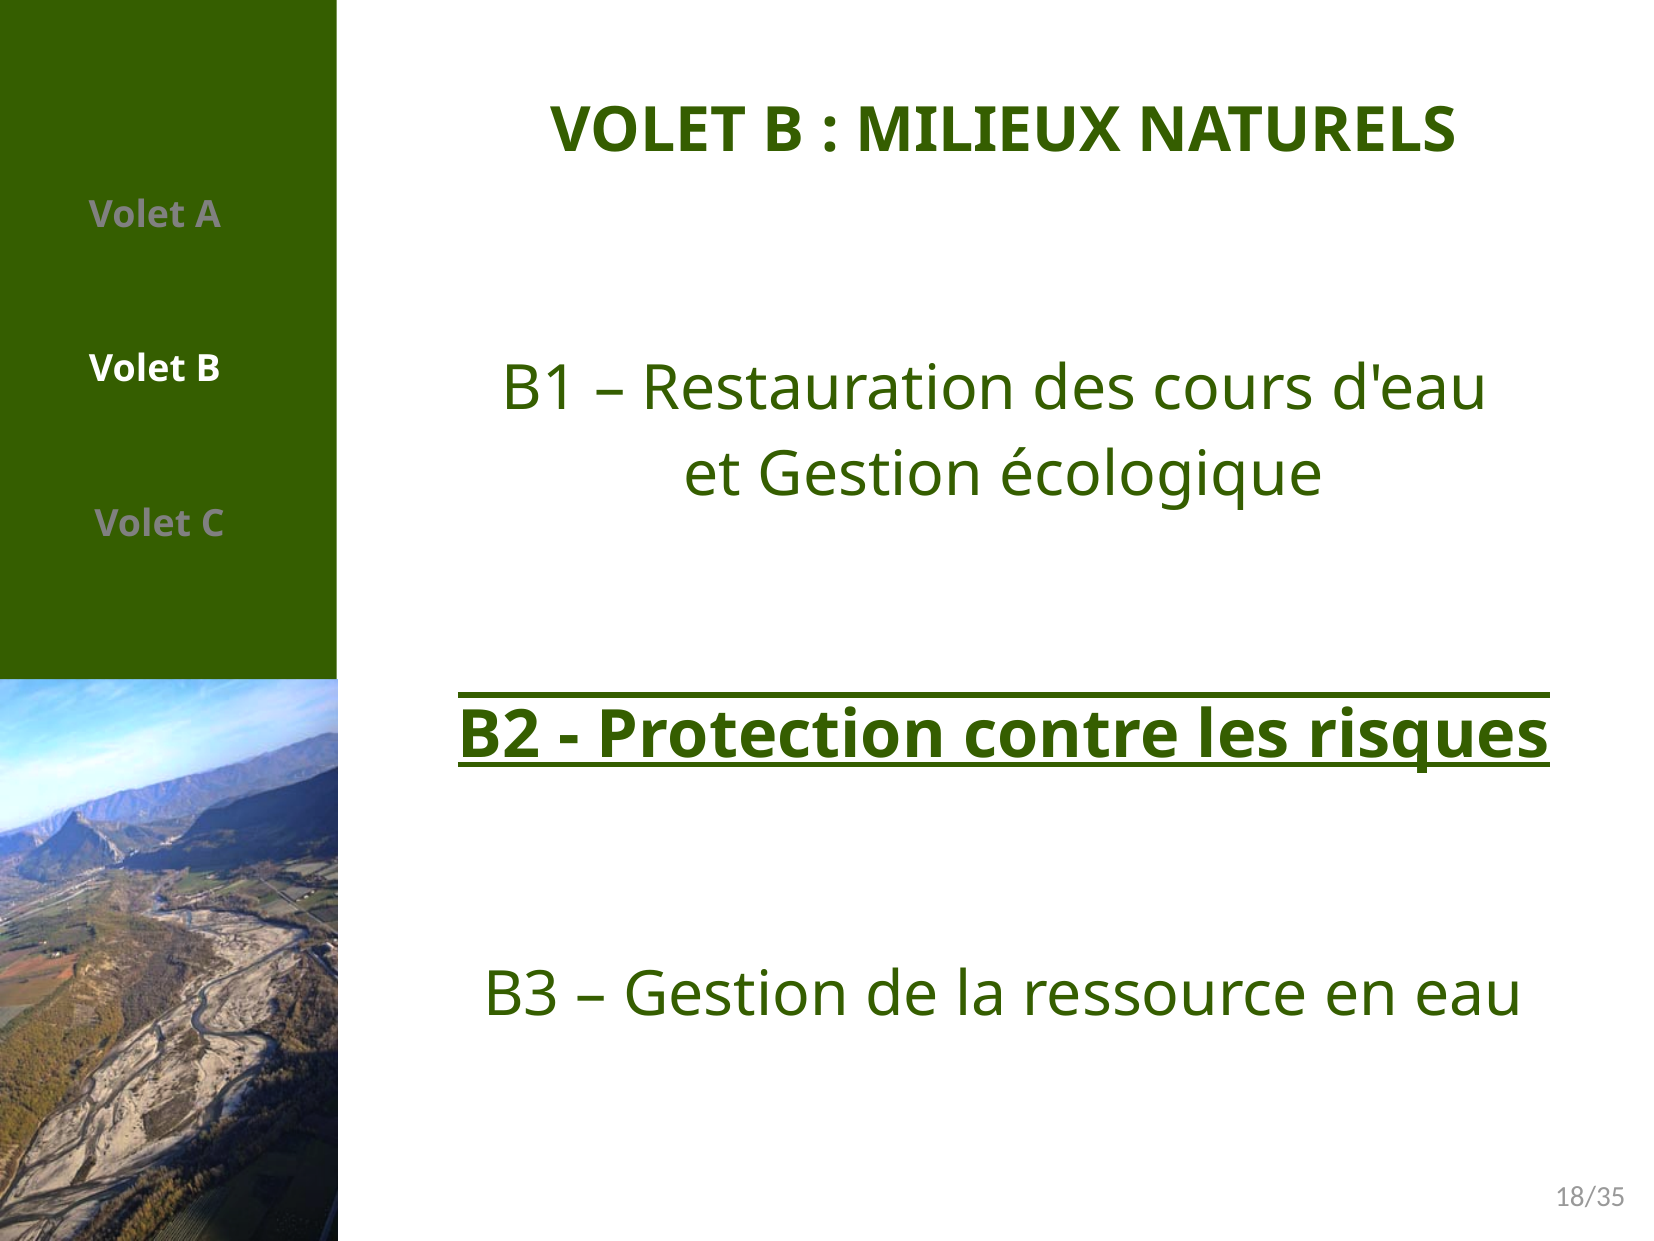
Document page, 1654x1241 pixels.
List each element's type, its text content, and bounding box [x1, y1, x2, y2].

text_box [0, 0, 337, 680]
picture [0, 679, 338, 1241]
text_box Volet A Volet B Volet C [59, 128, 251, 508]
text_box VOLET B : MILIEUX NATURELS B1 – Restauration des cours d'eau et Gestion écologique B2 - Protection contre les risques B3 – Gestion de la ressource en eau [354, 76, 1654, 295]
